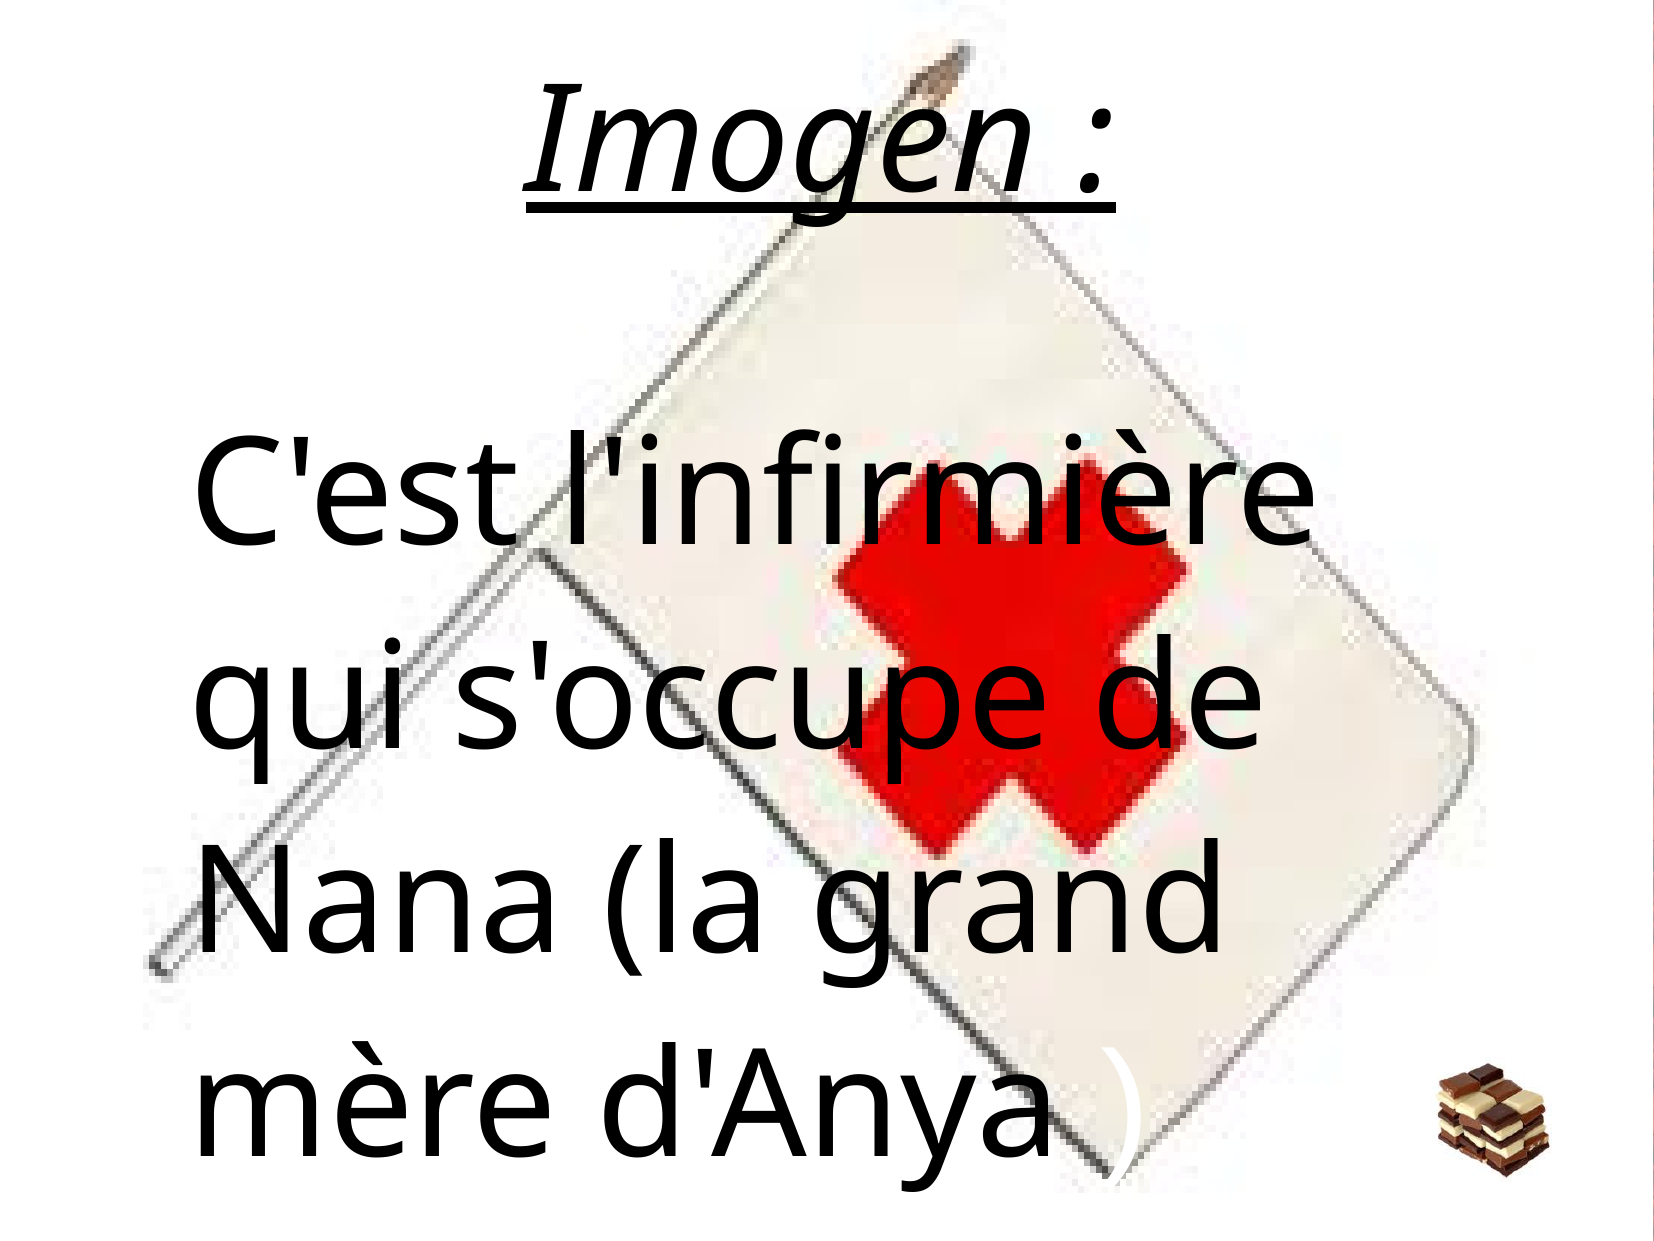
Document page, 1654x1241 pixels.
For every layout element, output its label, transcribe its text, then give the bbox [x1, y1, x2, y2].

title Imogen : [76, 29, 1565, 237]
picture [0, 0, 1654, 1241]
list C'est l'infirmière qui s'occupe de Nana (la grand mère d'Anya ) . [118, 383, 1572, 1109]
